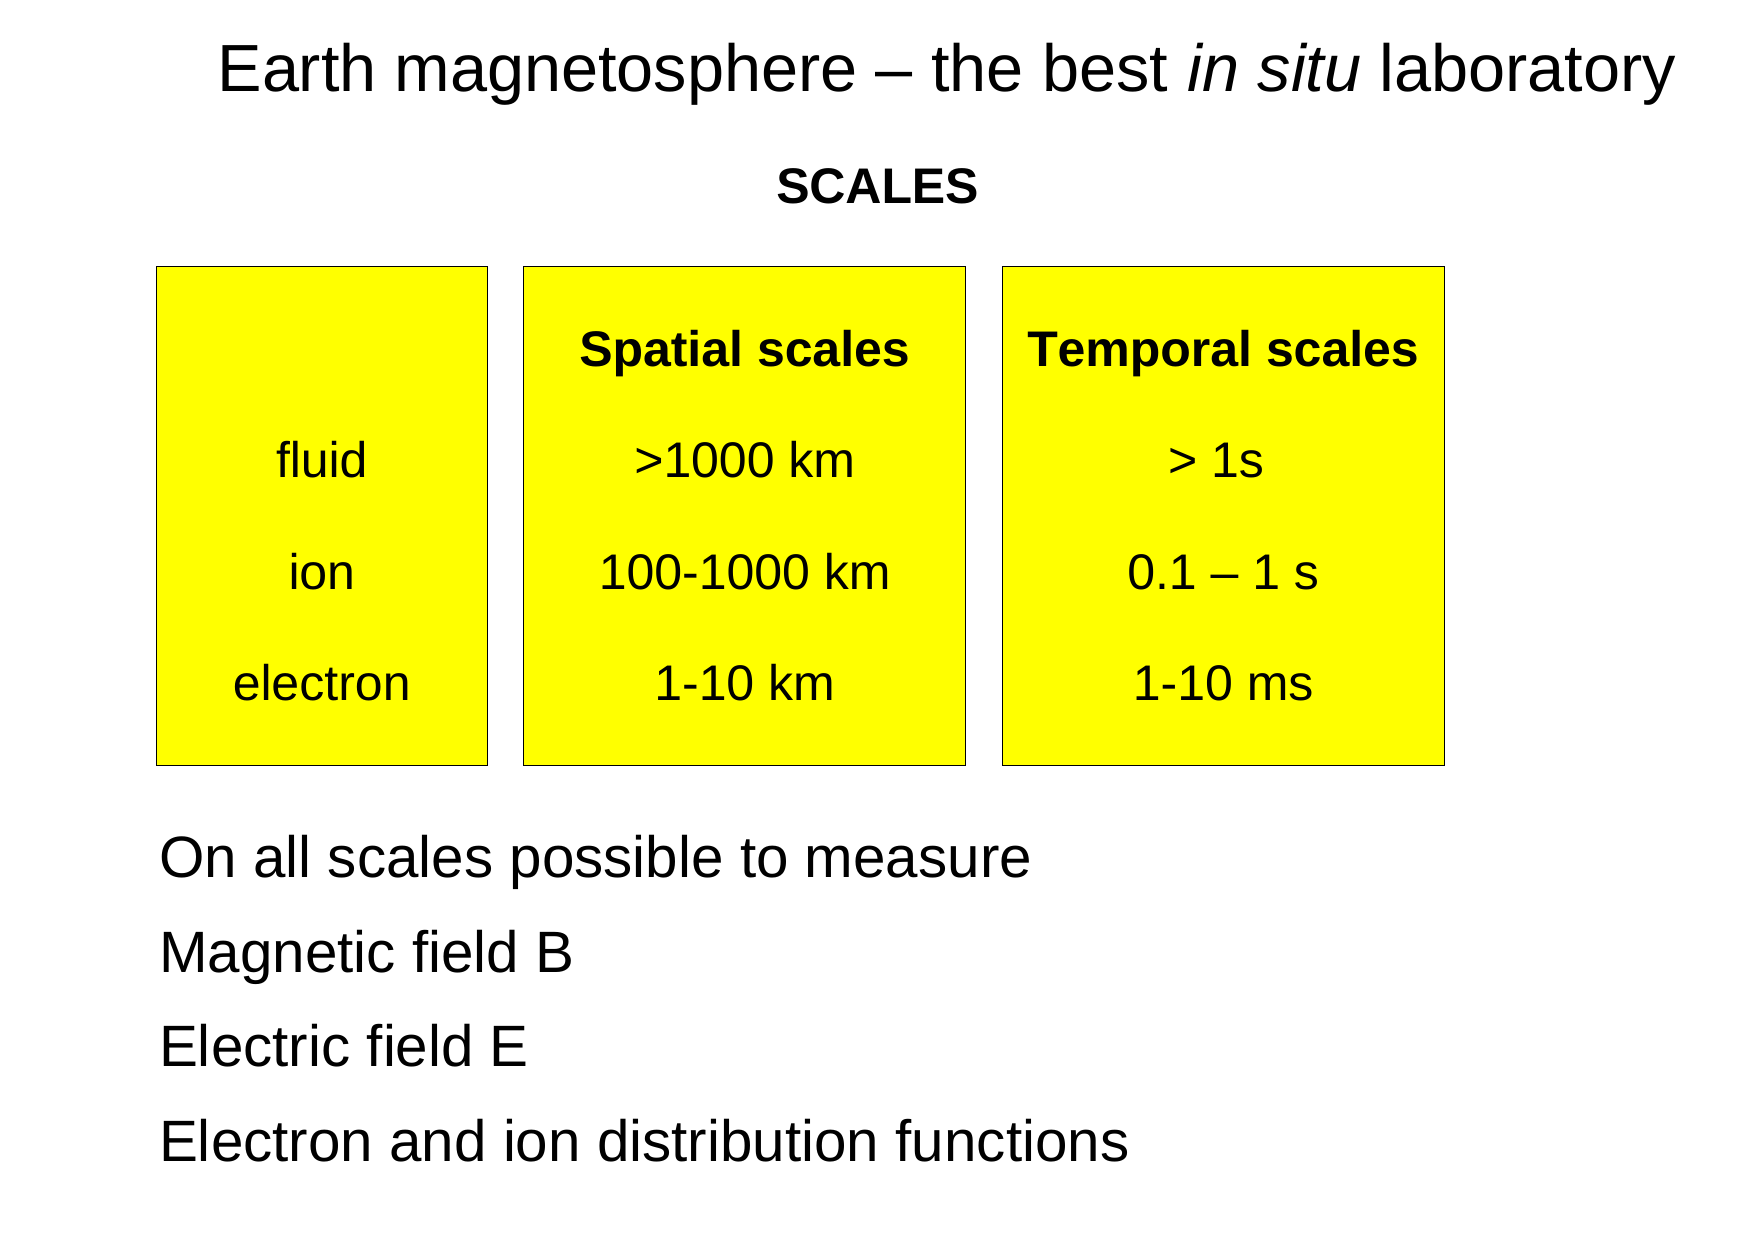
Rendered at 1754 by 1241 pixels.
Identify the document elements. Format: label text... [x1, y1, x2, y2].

list On all scales possible to measure Magnetic field B Electric field E Electron and ion distribution functions [141, 825, 1614, 1241]
text_box Spatial scales >1000 km 100-1000 km 1-10 km [523, 266, 966, 766]
text_box fluid ion electron [156, 266, 488, 766]
text_box Temporal scales > 1s 0.1 – 1 s 1-10 ms [1002, 266, 1445, 766]
title Earth magnetosphere – the best in situ laboratory [210, 0, 1683, 136]
text_box SCALES [761, 150, 994, 223]
